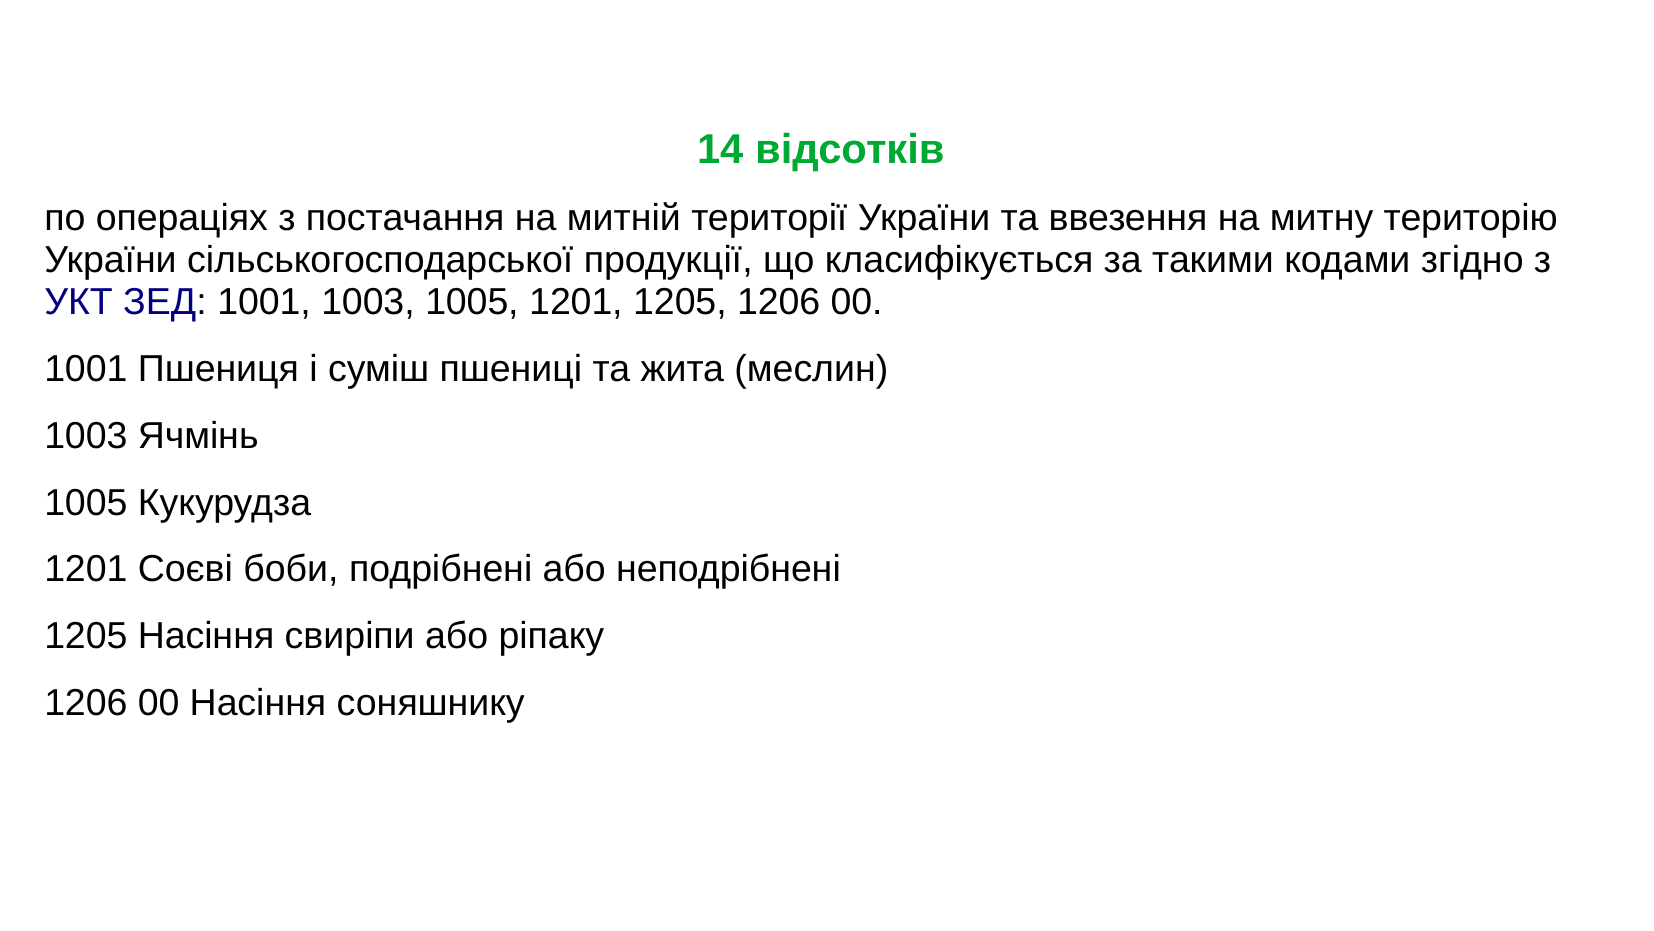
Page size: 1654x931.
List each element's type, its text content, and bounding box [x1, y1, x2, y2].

text_box 14 відсотків по операціях з постачання на митній території України та ввезення на митну територію України сільськогосподарської продукції, що класифікується за такими кодами згідно з УКТ ЗЕД: 1001, 1003, 1005, 1201, 1205, 1206 00. 1001 Пшениця і суміш пшениці та жита (меслин) 1003 Ячмінь 1005 Кукурудза 1201 Соєві боби, подрібнені або неподрібнені 1205 Насіння свиріпи або ріпаку 1206 00 Насіння соняшнику [29, 118, 1625, 857]
